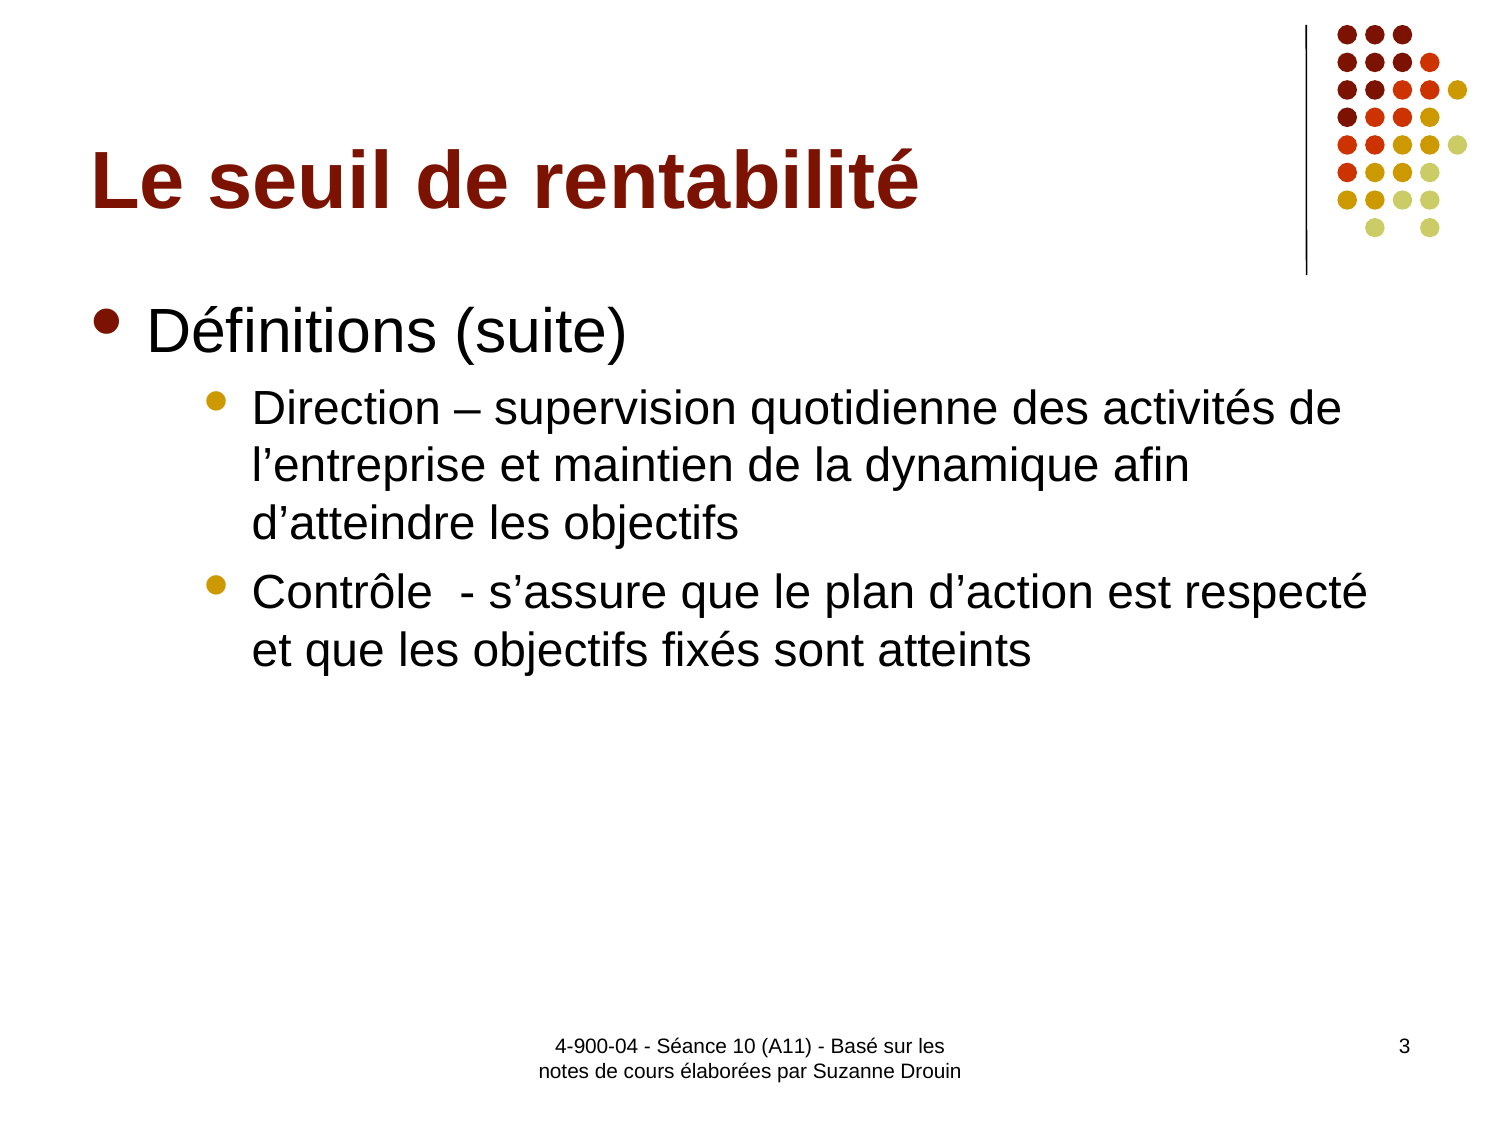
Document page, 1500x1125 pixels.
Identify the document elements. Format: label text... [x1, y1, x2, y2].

text_box Définitions (suite) Direction – supervision quotidienne des activités de l’entreprise et maintien de la dynamique afin d’atteindre les objectifs Contrôle - s’assure que le plan d’action est respecté et que les objectifs fixés sont atteints [75, 282, 1426, 1006]
text_box 4-900-04 - Séance 10 (A11) - Basé sur les notes de cours élaborées par Suzanne Drouin [512, 1025, 988, 1101]
text_box Le seuil de rentabilité [74, 20, 1313, 233]
text_box <numéro> [1074, 1025, 1426, 1101]
